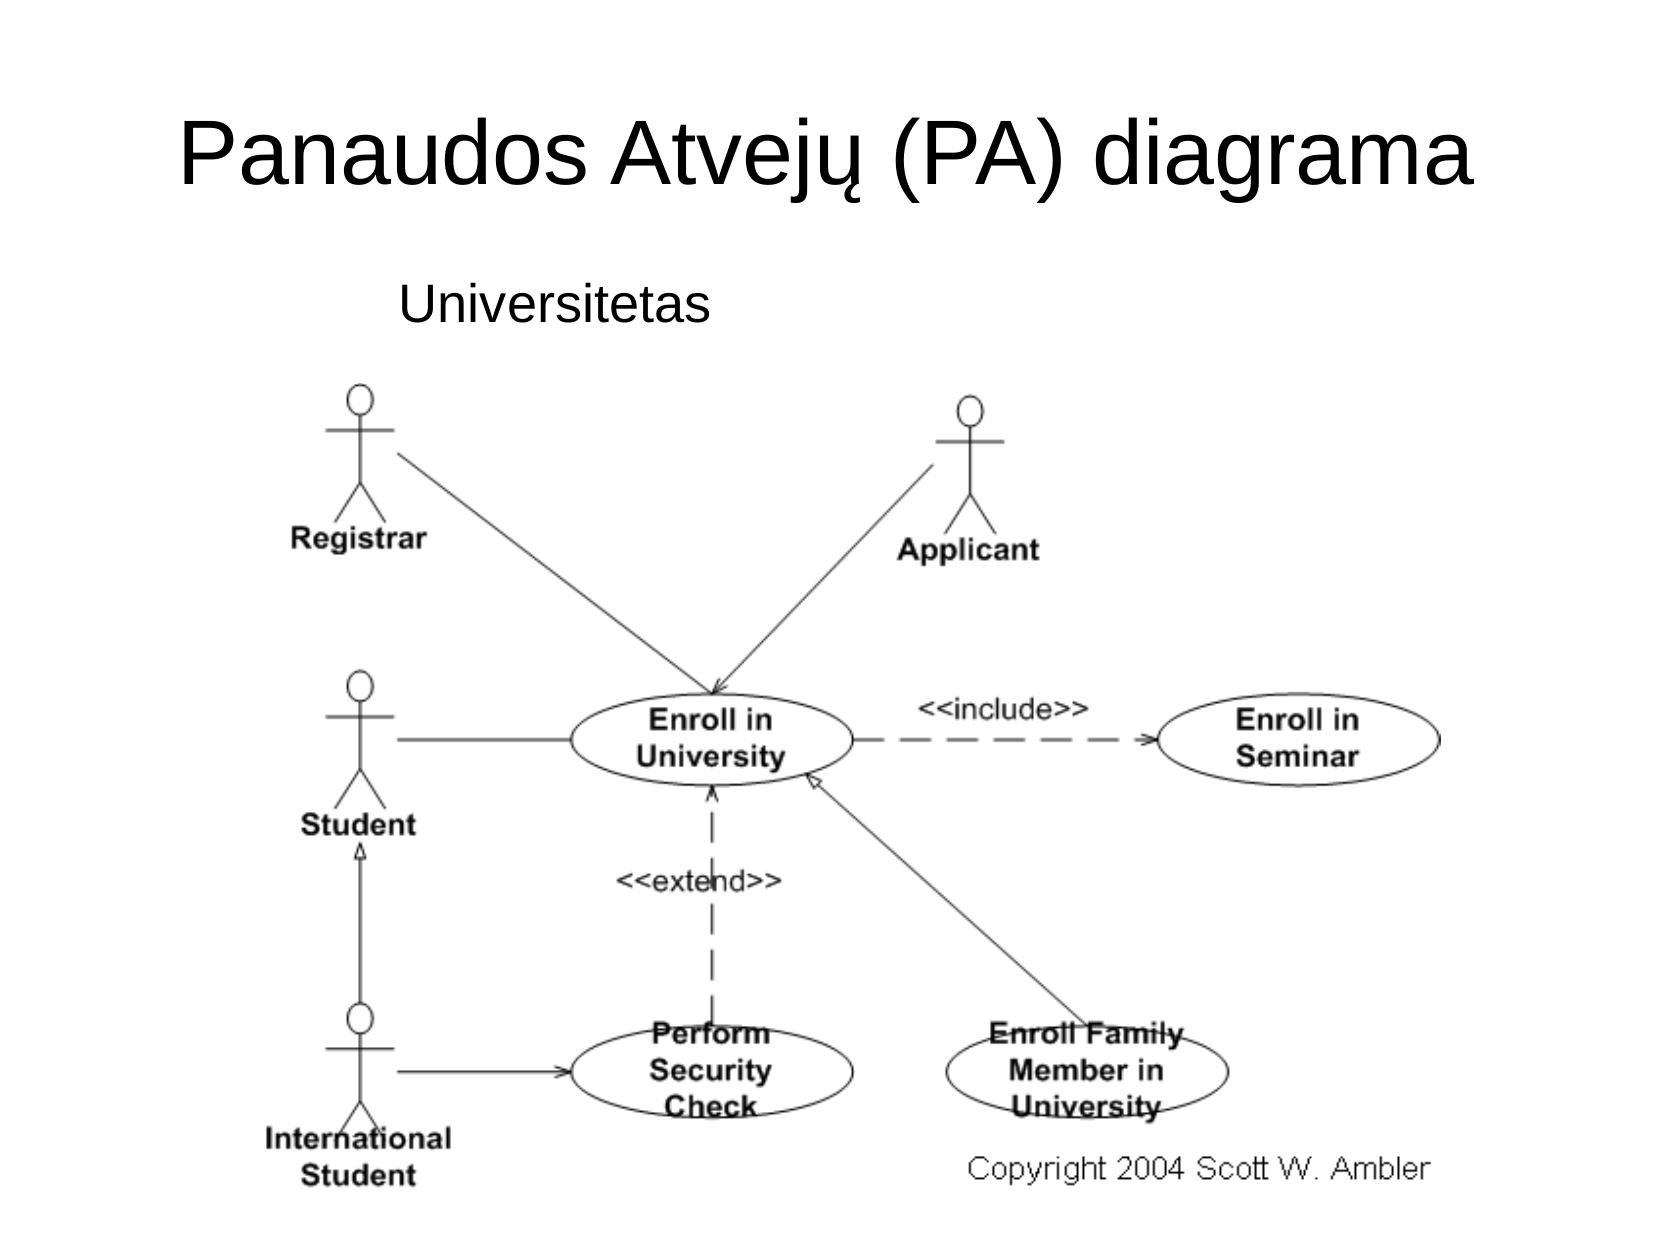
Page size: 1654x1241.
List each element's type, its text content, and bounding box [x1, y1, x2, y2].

text_box Universitetas [383, 265, 886, 342]
title Panaudos Atvejų (PA) diagrama [82, 49, 1571, 257]
picture [265, 383, 1441, 1198]
